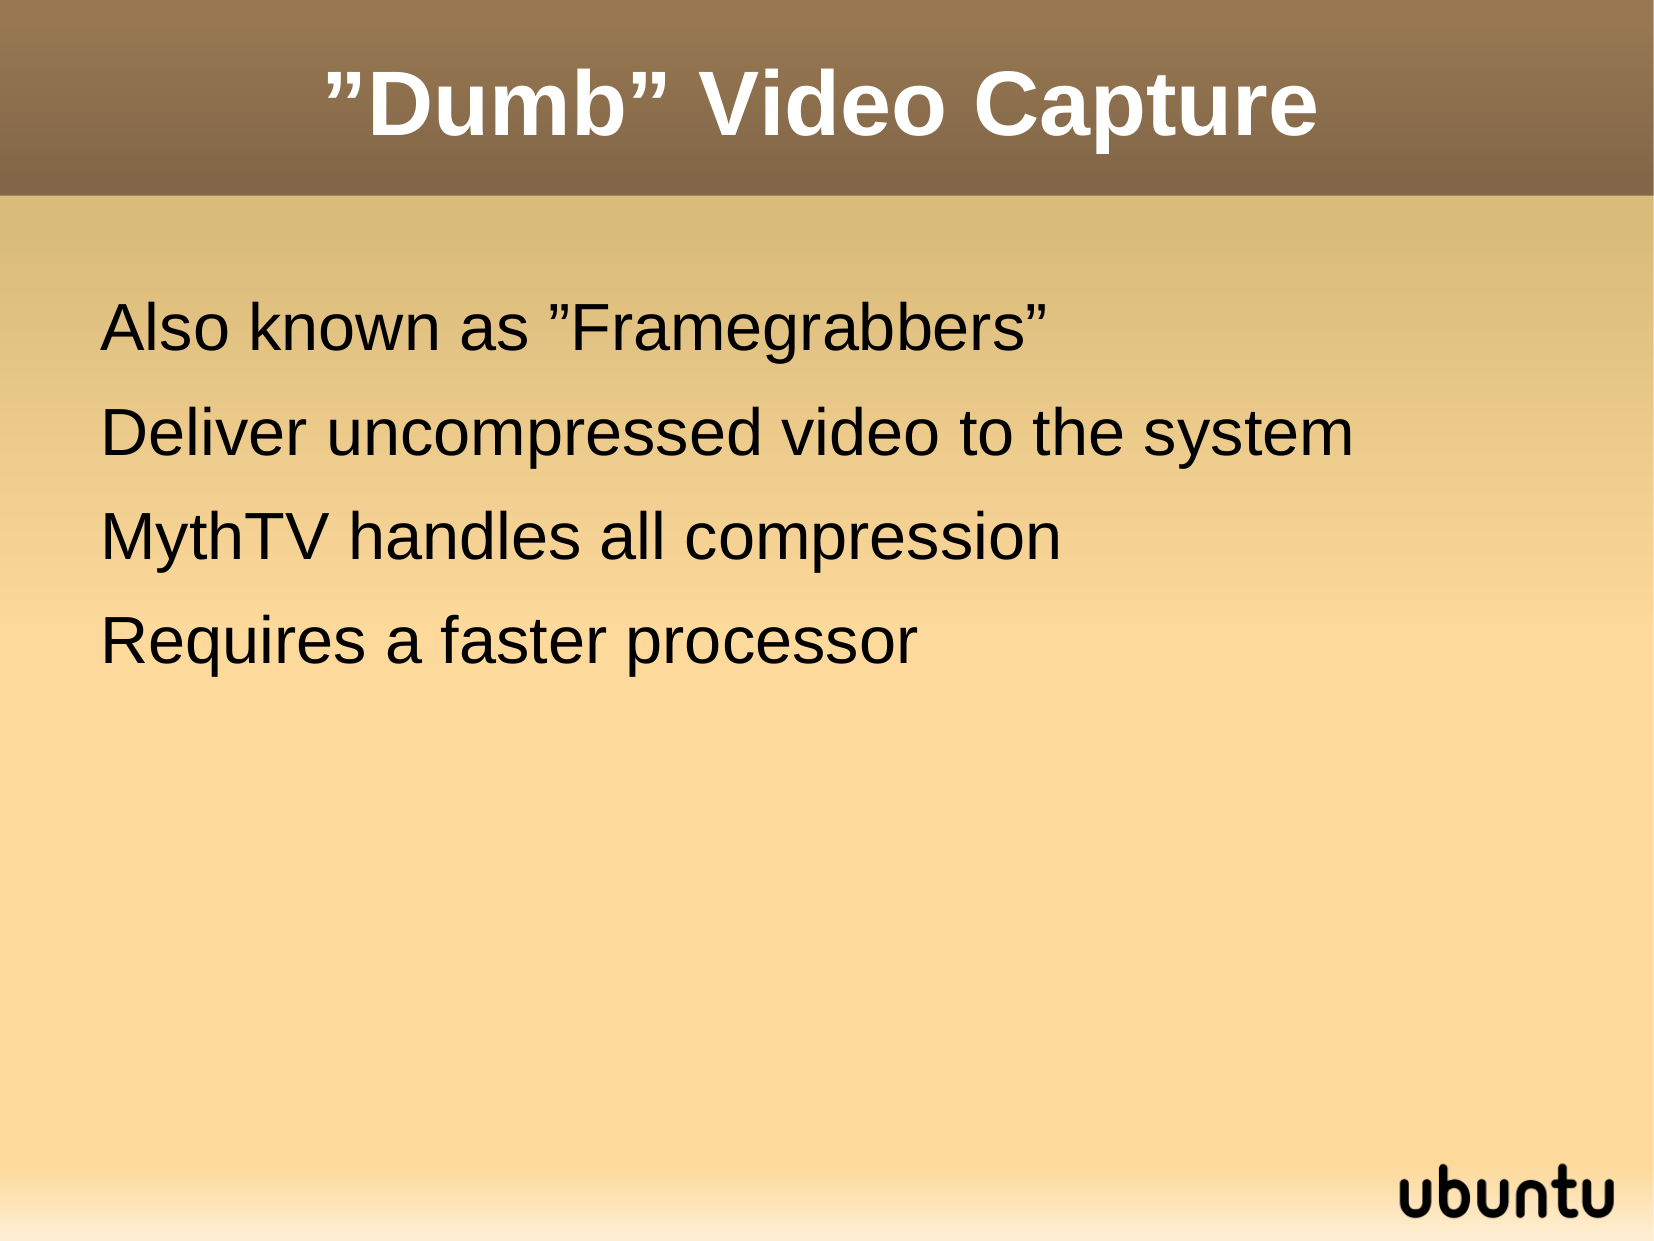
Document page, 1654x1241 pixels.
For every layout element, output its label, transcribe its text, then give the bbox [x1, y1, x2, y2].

list Also known as ”Framegrabbers” Deliver uncompressed video to the system MythTV handles all compression Requires a faster processor [82, 290, 1571, 1094]
picture [0, 0, 1654, 1241]
title ”Dumb” Video Capture [76, 7, 1565, 200]
